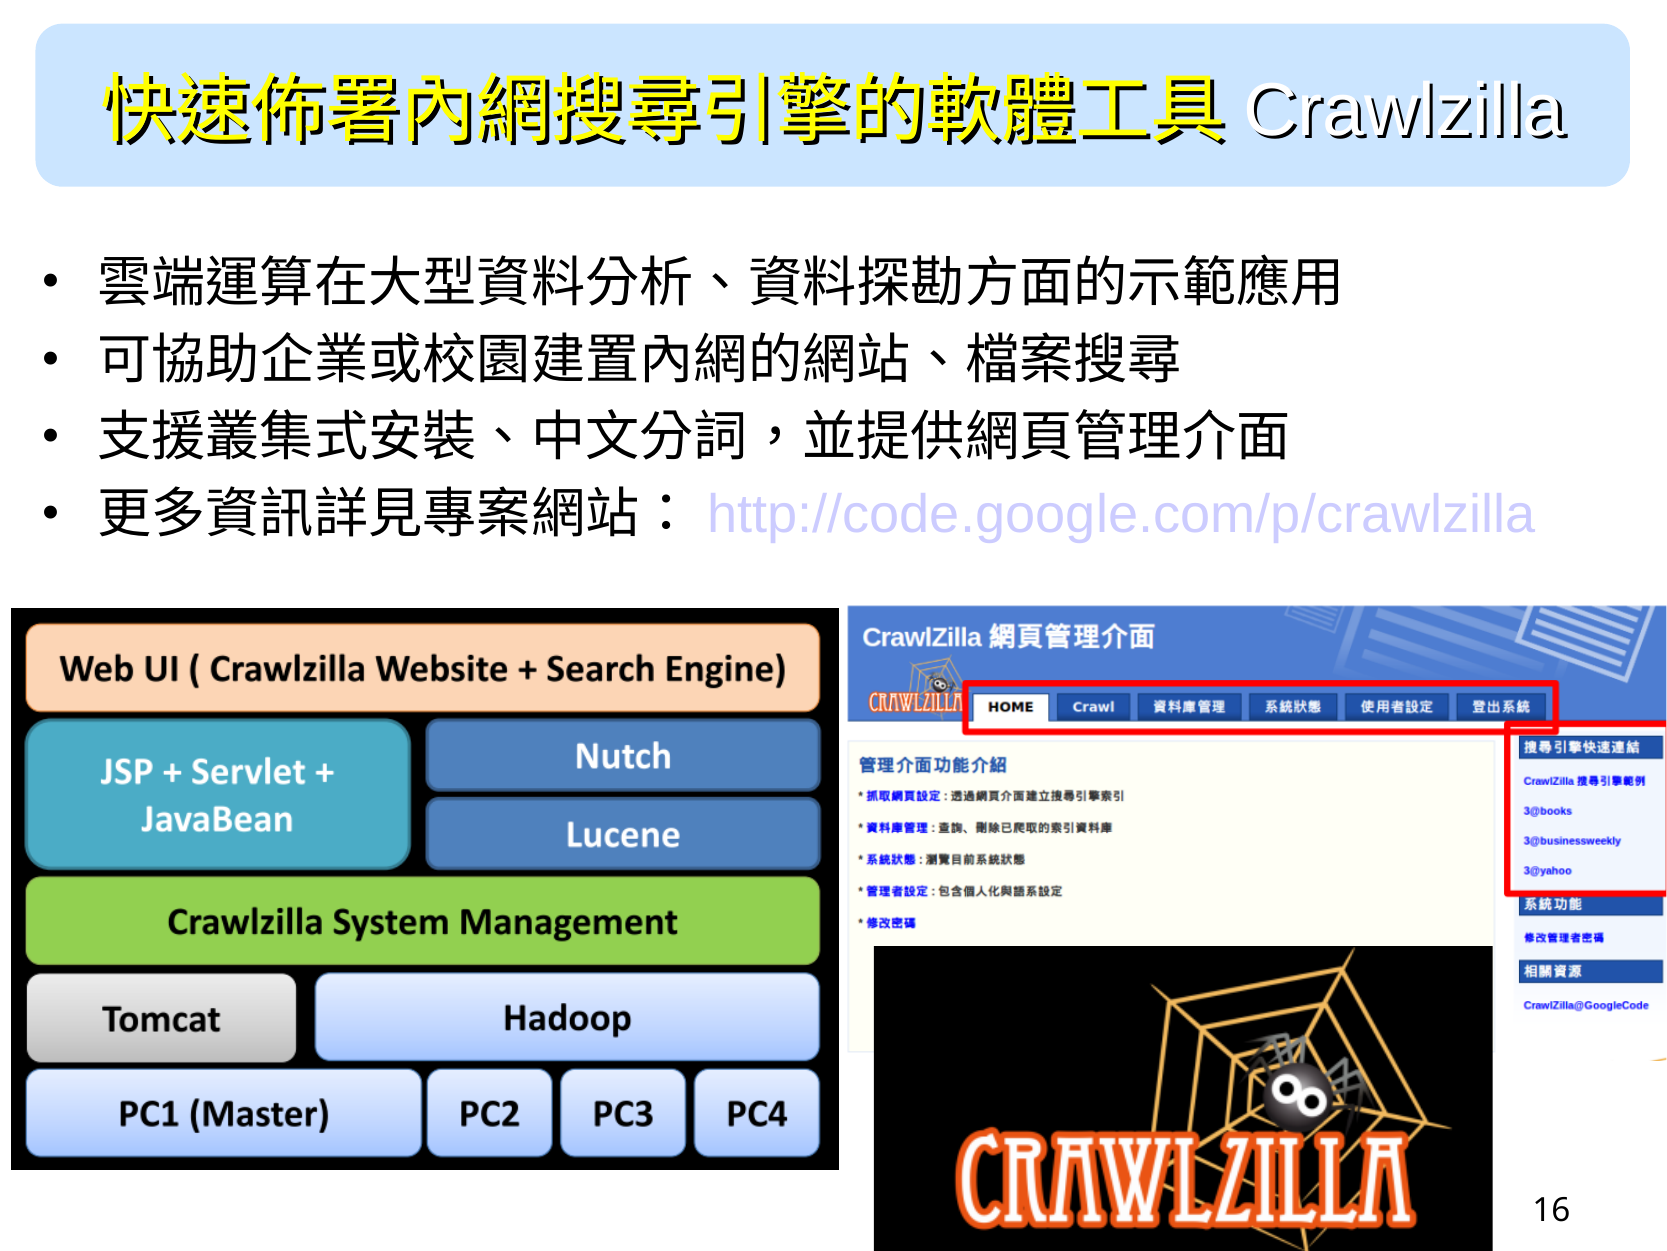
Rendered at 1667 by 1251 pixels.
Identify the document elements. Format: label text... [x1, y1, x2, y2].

text_box 雲端運算在大型資料分析、資料探勘方面的示範應用 可協助企業或校園建置內網的網站、檔案搜尋 支援叢集式安裝、中文分詞，並提供網頁管理介面 更多資訊詳見專案網站：http://code.google.com/p/crawlzilla [41, 248, 1625, 550]
text_box 快速佈署內網搜尋引擎的軟體工具Crawlzilla [35, 23, 1630, 187]
picture [11, 608, 839, 1170]
picture [844, 602, 1667, 1251]
